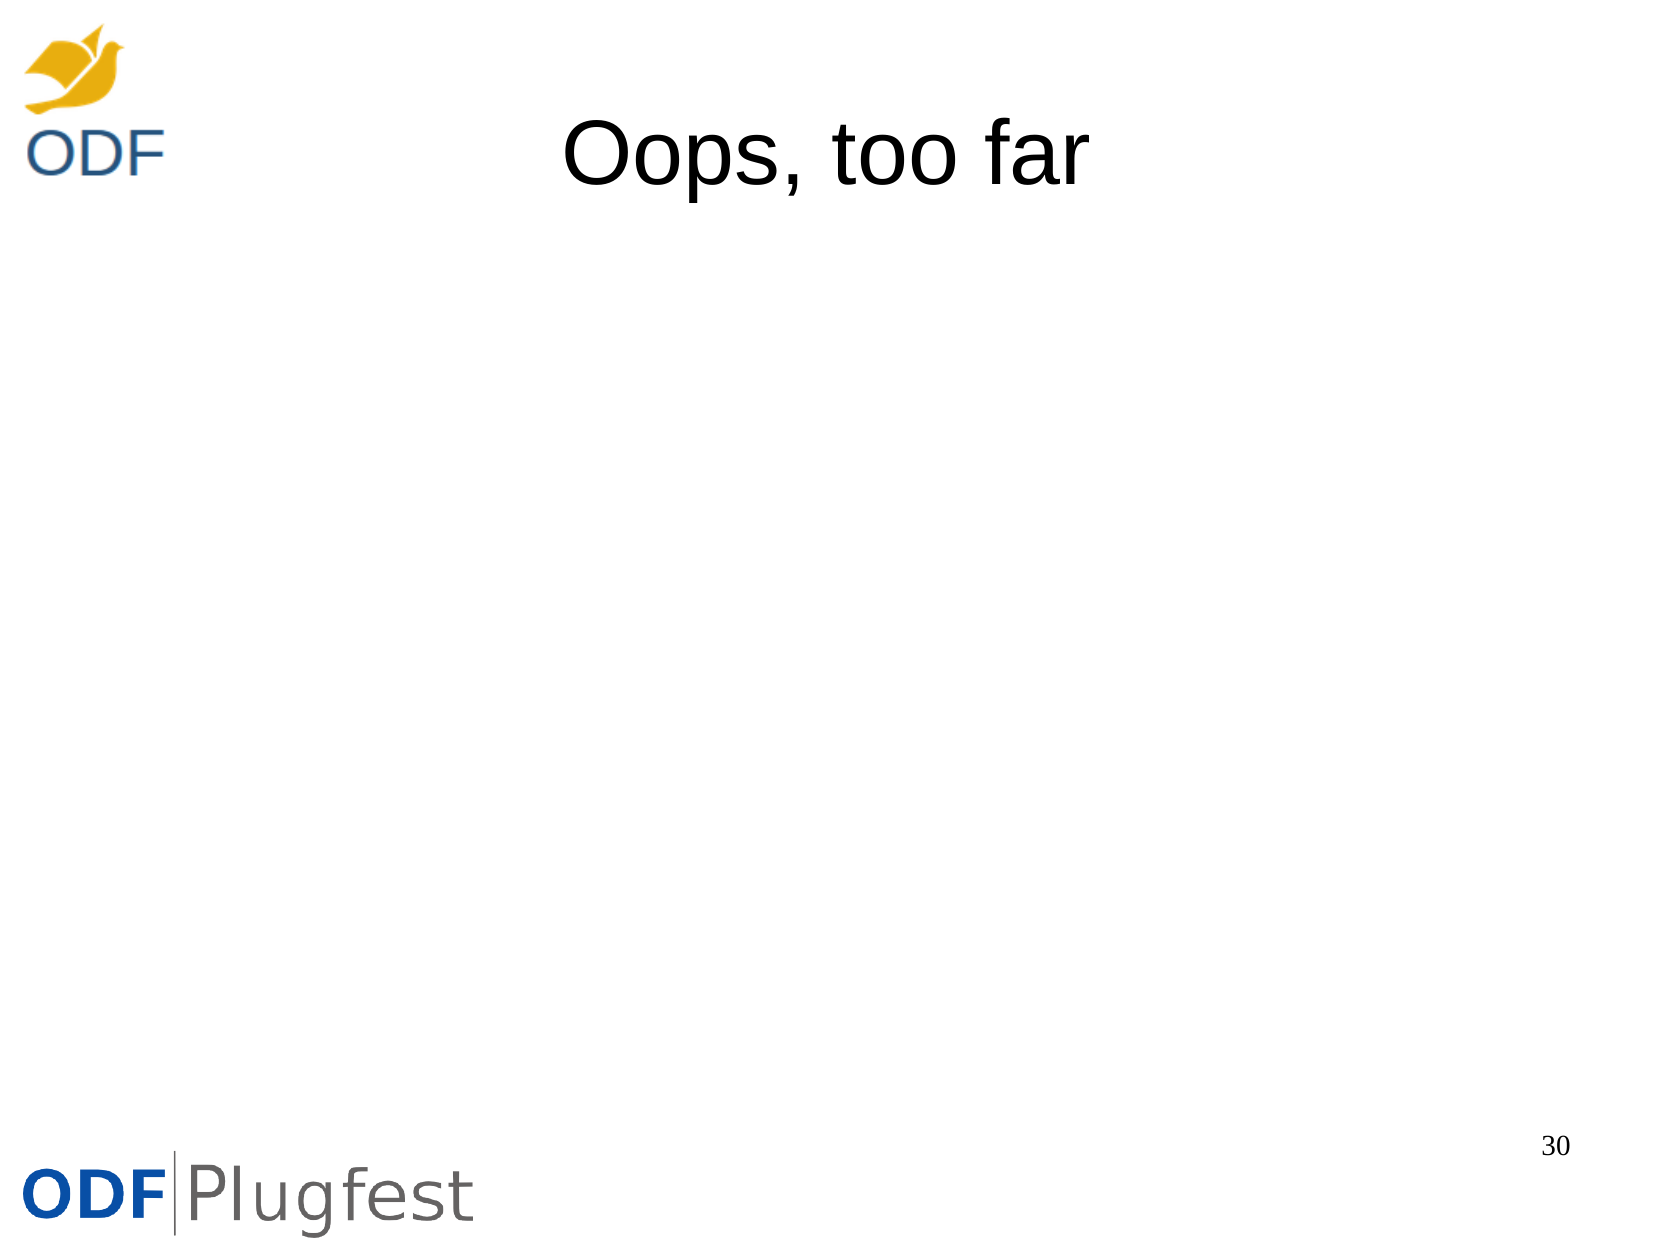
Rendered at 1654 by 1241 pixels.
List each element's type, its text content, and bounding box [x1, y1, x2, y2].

picture [23, 1150, 473, 1241]
title Oops, too far [82, 49, 1571, 257]
picture [0, 0, 216, 218]
